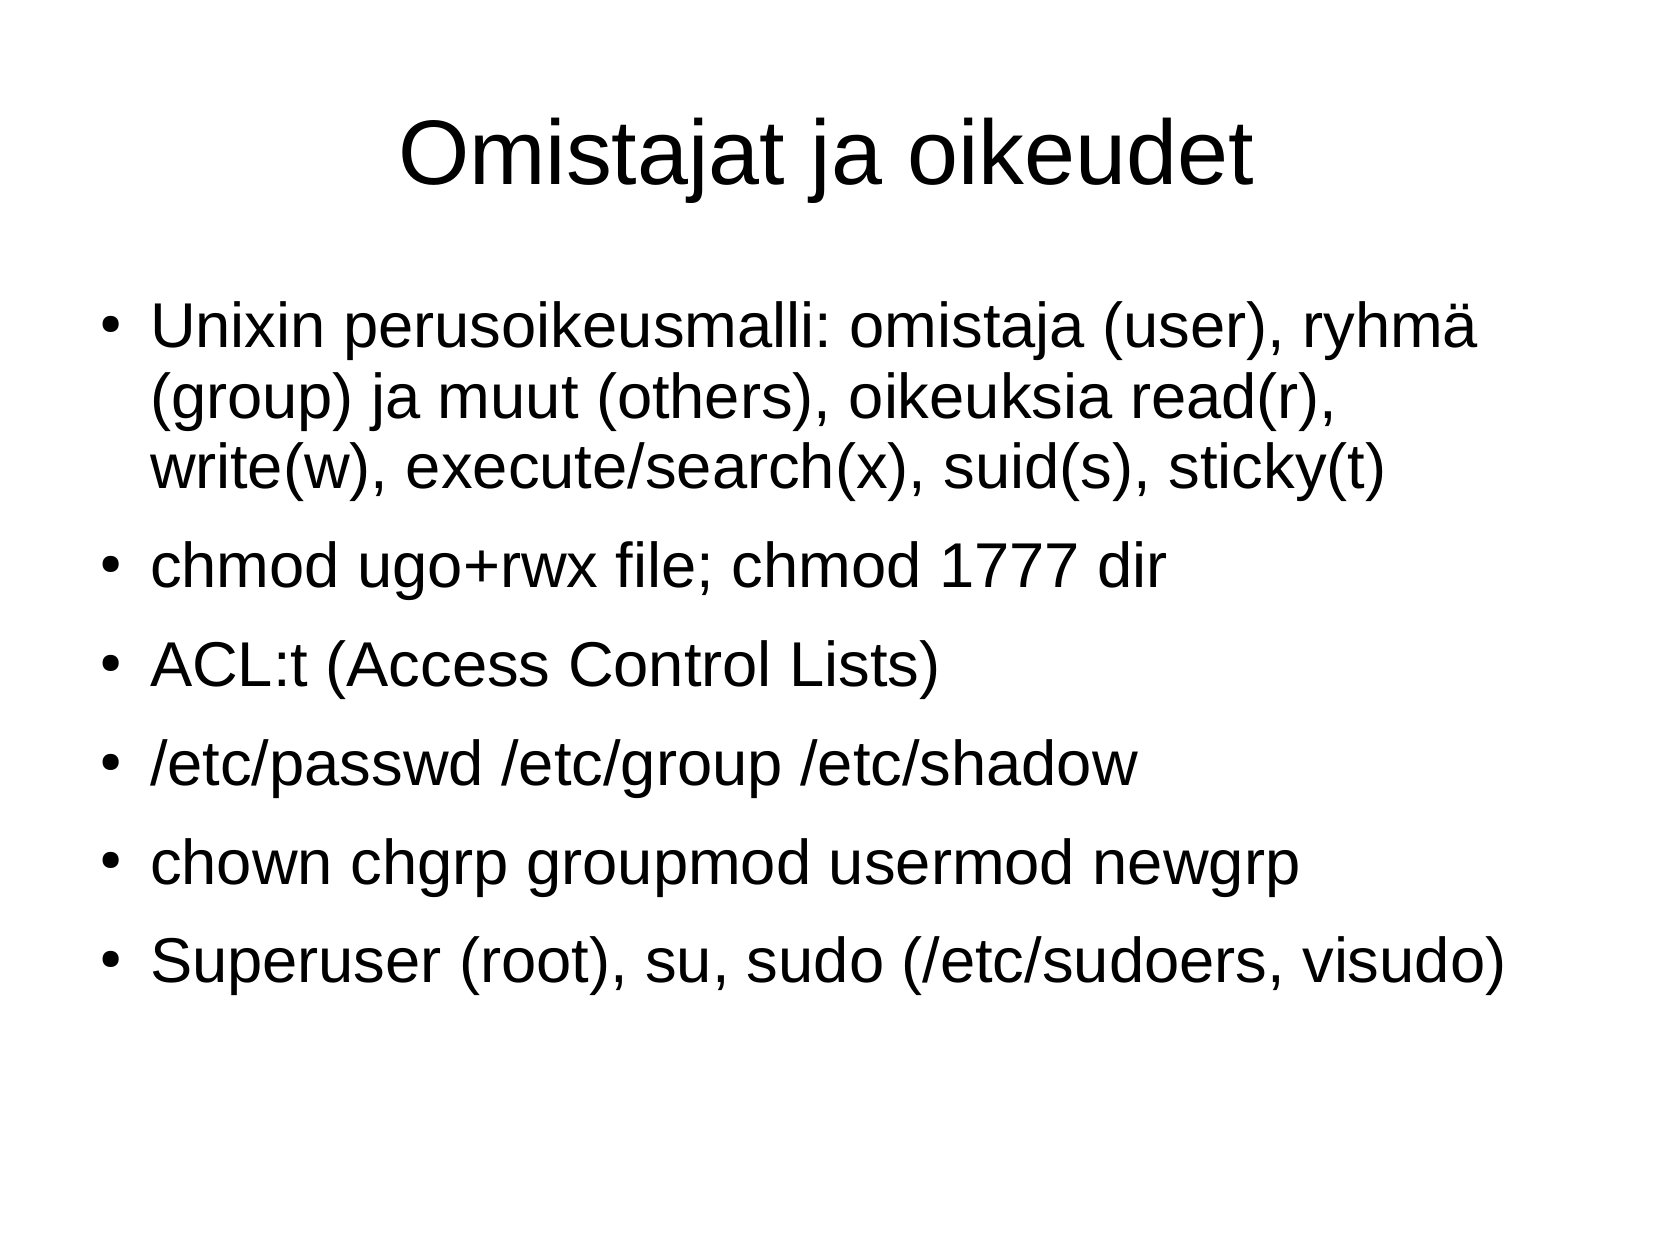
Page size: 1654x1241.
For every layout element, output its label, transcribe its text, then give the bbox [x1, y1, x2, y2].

title Omistajat ja oikeudet [82, 49, 1571, 257]
list Unixin perusoikeusmalli: omistaja (user), ryhmä (group) ja muut (others), oikeuksia read(r), write(w), execute/search(x), suid(s), sticky(t) chmod ugo+rwx file; chmod 1777 dir ACL:t (Access Control Lists) /etc/passwd /etc/group /etc/shadow chown chgrp groupmod usermod newgrp Superuser (root), su, sudo (/etc/sudoers, visudo) [82, 290, 1571, 1010]
